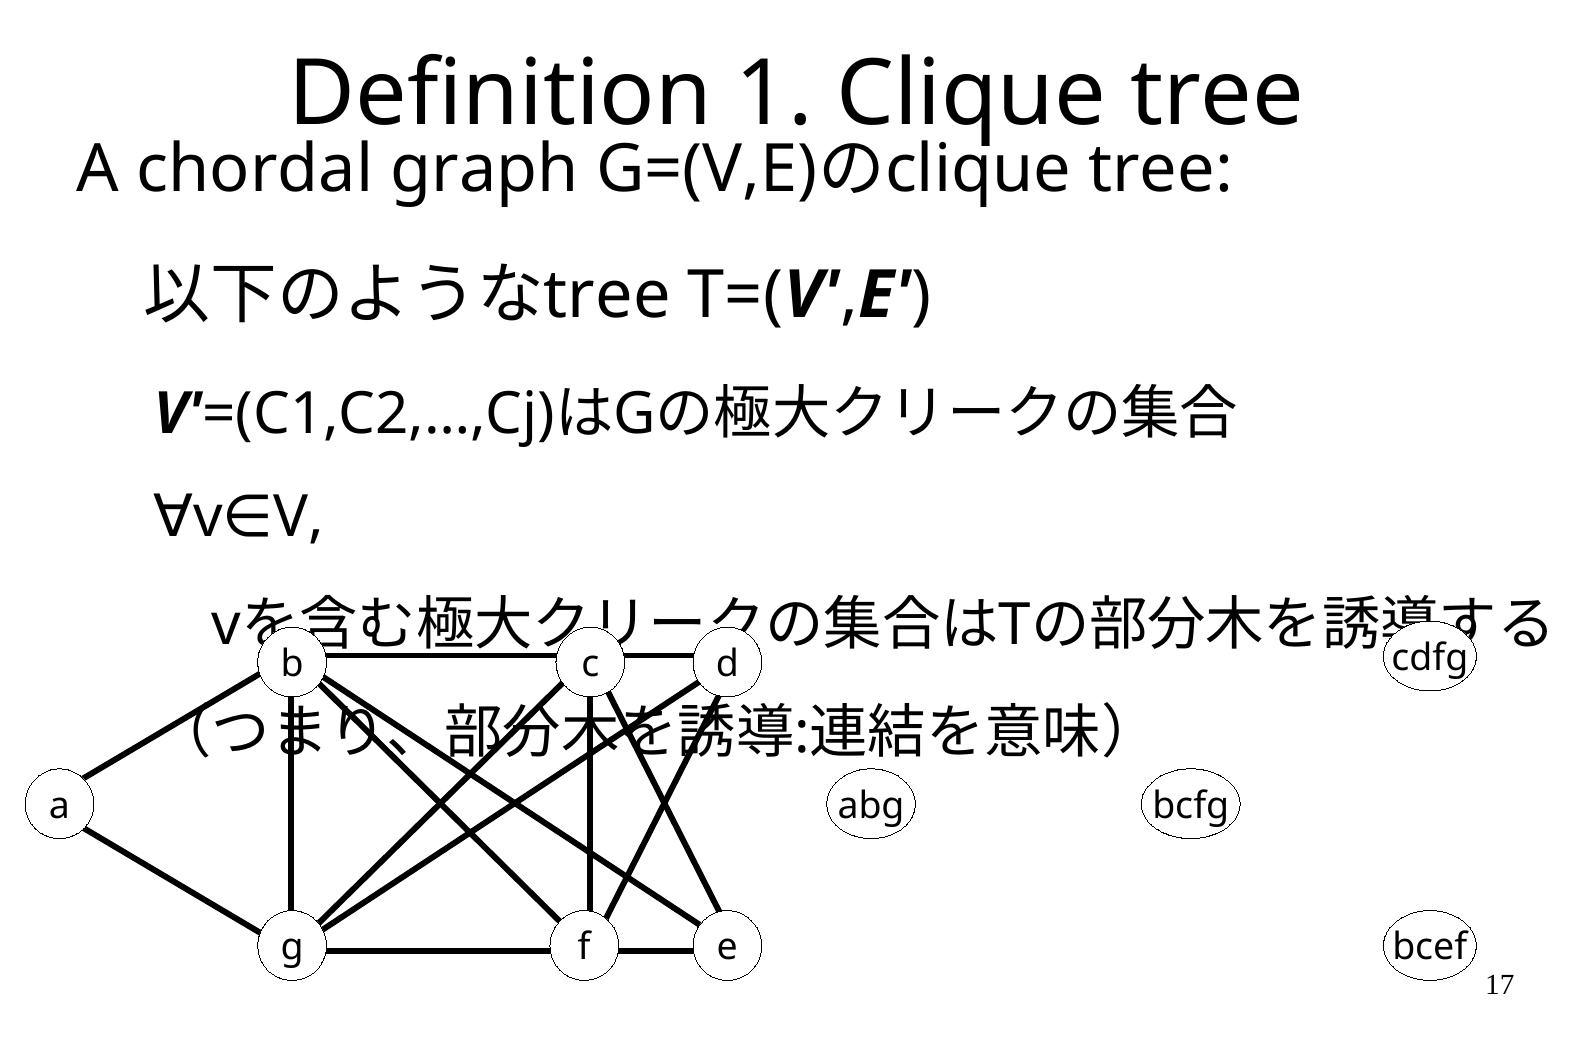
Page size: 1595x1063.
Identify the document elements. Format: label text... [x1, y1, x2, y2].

text_box cdfg [1383, 621, 1477, 691]
list A chordal graph G=(V,E)のclique tree: 以下のようなtree T=(V',E') V'=(C1,C2,…,Cj)はGの極大クリークの集合 ∀v∈V, vを含む極大クリークの集合はTの部分木を誘導する （つまり、部分木を誘導:連結を意味） [59, 113, 1565, 638]
text_box bcfg [1141, 768, 1241, 839]
text_box d [693, 627, 762, 697]
text_box abg [826, 768, 916, 839]
title Definition 1. Clique tree [79, 0, 1515, 178]
text_box a [25, 768, 94, 839]
text_box b [257, 627, 327, 697]
text_box e [693, 910, 762, 981]
text_box bcef [1383, 910, 1477, 981]
text_box g [257, 910, 327, 981]
text_box f [549, 910, 619, 981]
text_box c [555, 627, 625, 697]
